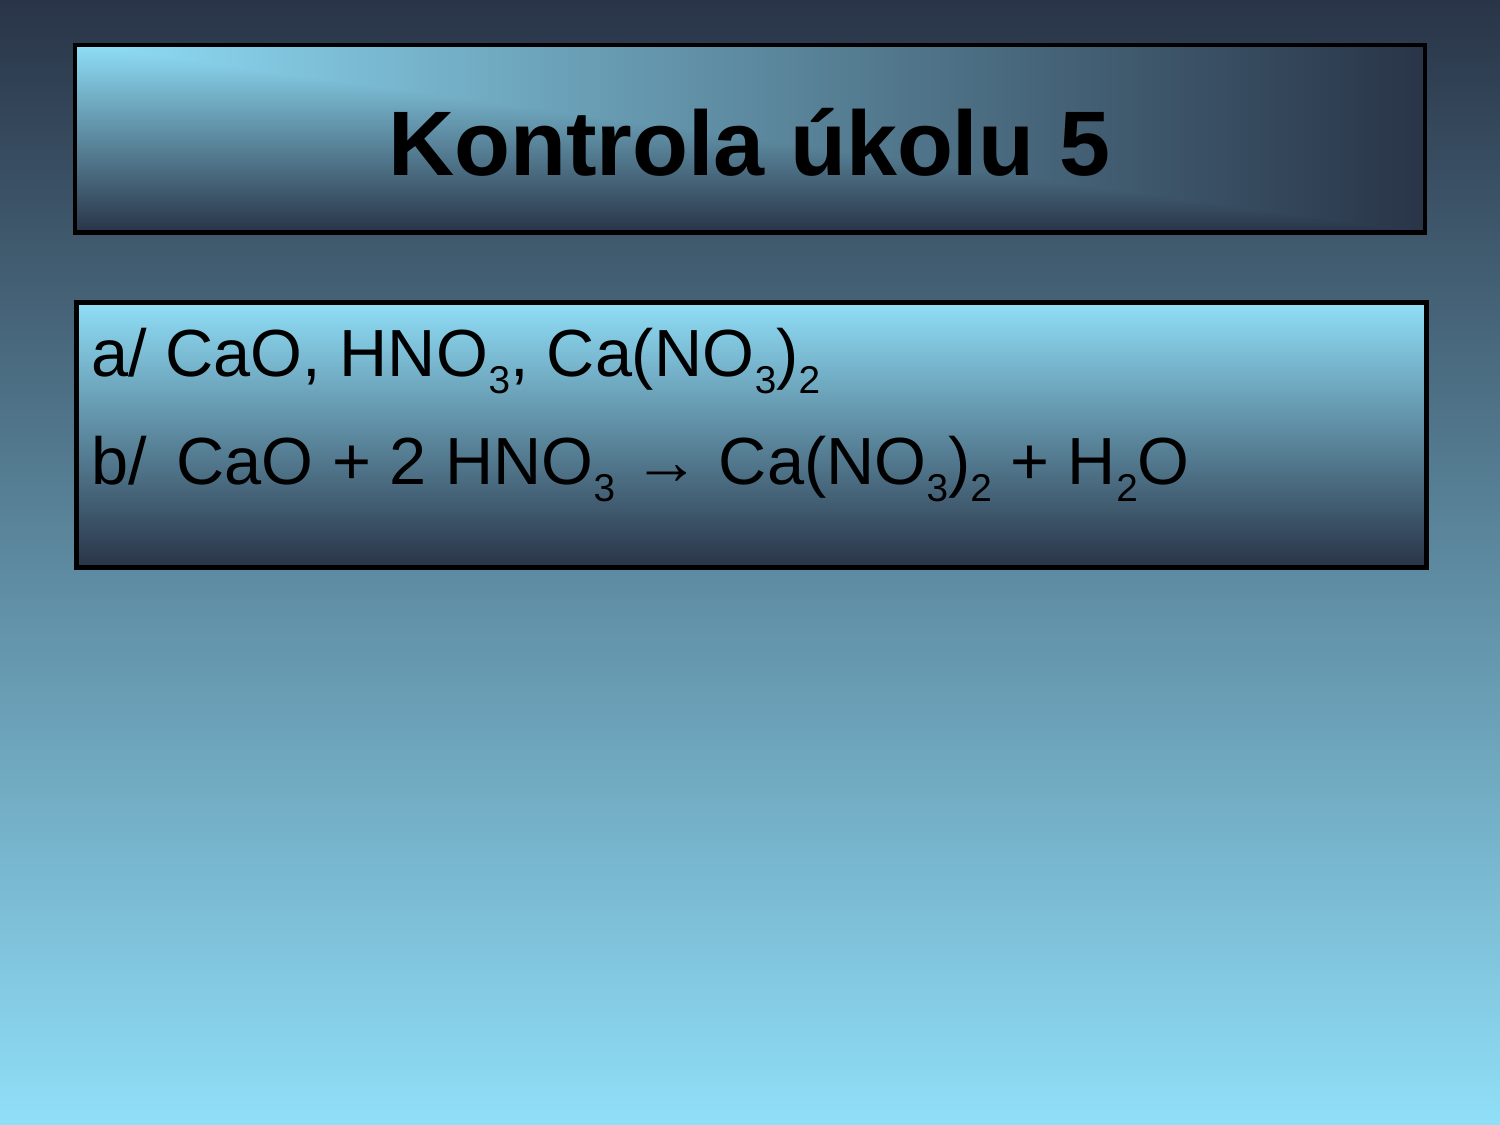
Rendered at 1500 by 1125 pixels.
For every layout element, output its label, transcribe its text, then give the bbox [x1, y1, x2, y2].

list a/ CaO, HNO3, Ca(NO3)2 b/ CaO + 2 HNO3 → Ca(NO3)2 + H2O [76, 302, 1427, 568]
title Kontrola úkolu 5 [75, 45, 1426, 233]
